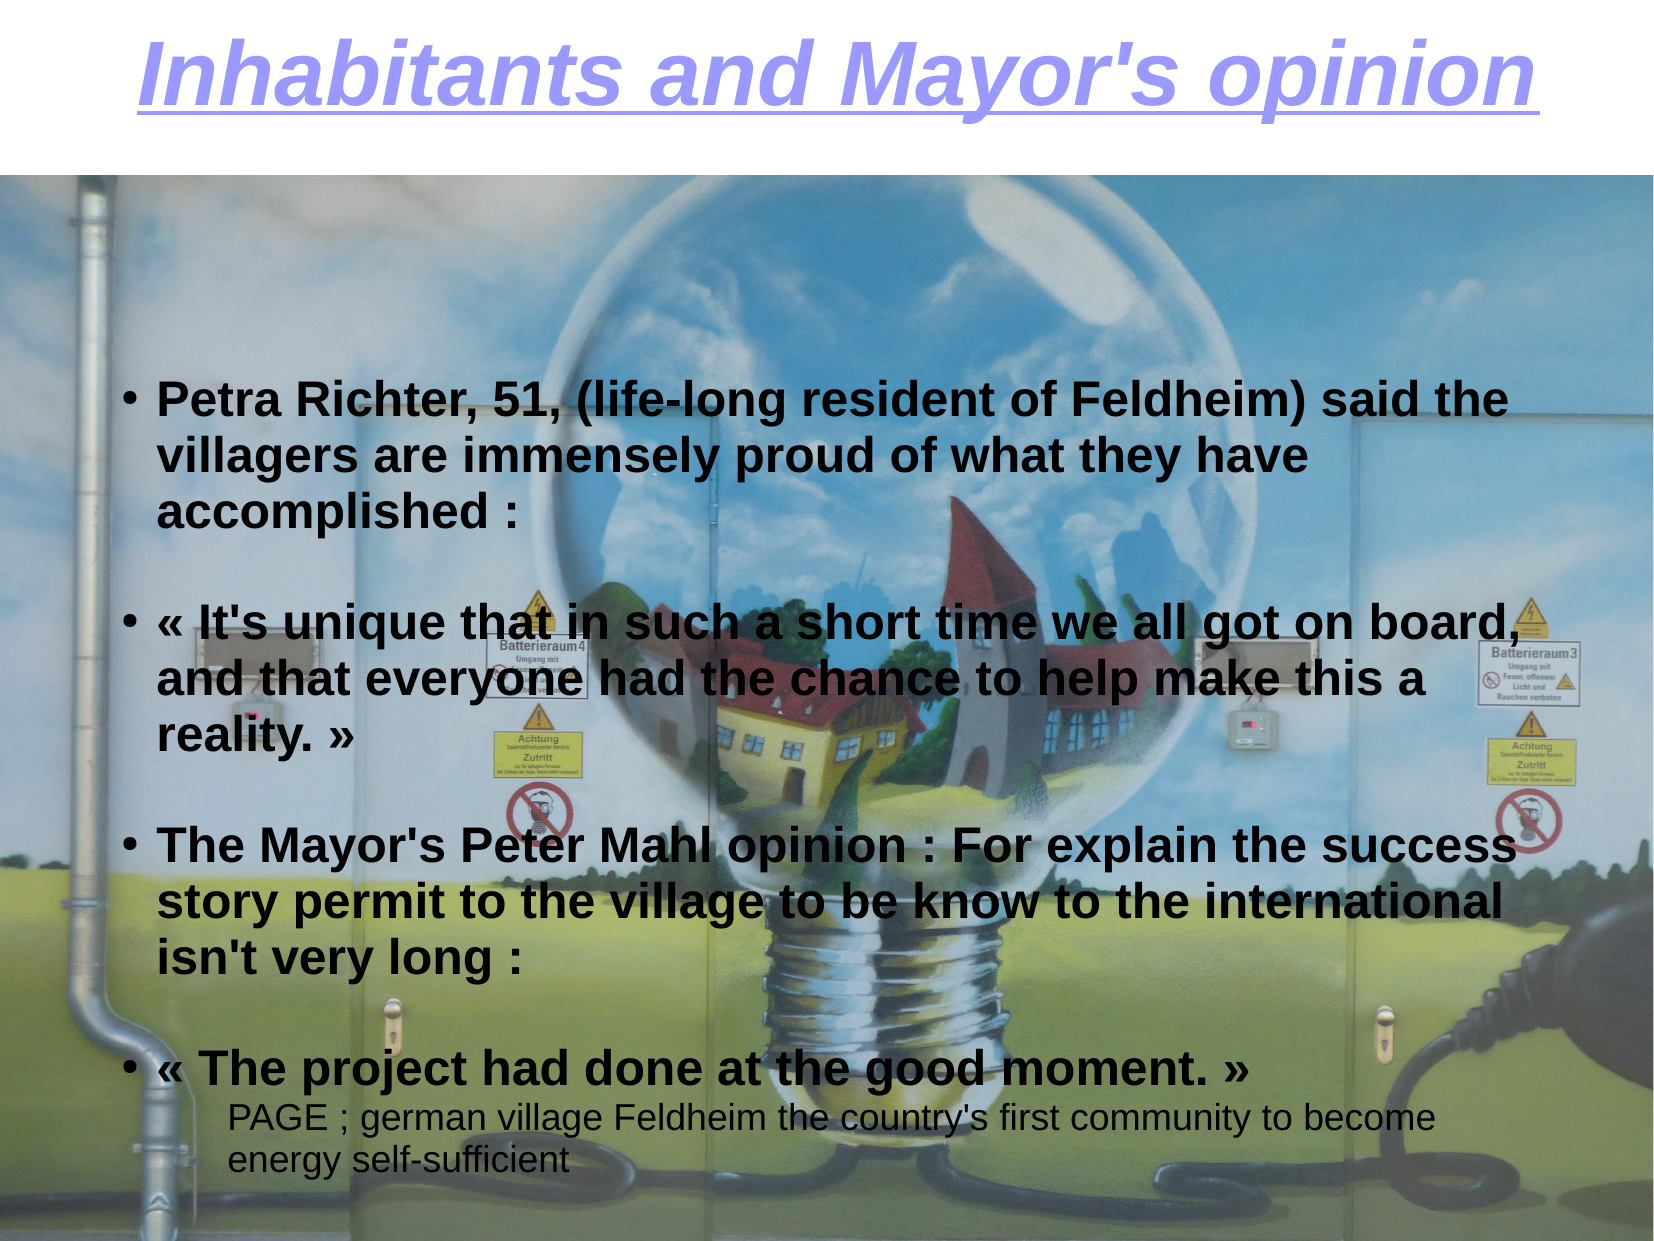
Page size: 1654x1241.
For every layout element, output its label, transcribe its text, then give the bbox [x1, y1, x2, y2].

text_box Petra Richter, 51, (life-long resident of Feldheim) said the villagers are immensely proud of what they have accomplished : « It's unique that in such a short time we all got on board, and that everyone had the chance to help make this a reality. » The Mayor's Peter Mahl opinion : For explain the success story permit to the village to be know to the international isn't very long : « The project had done at the good moment. » PAGE ; german village Feldheim the country's first community to become energy self-sufficient [106, 364, 1552, 1241]
title Inhabitants and Mayor's opinion [94, 0, 1583, 175]
picture [0, 175, 1654, 1241]
